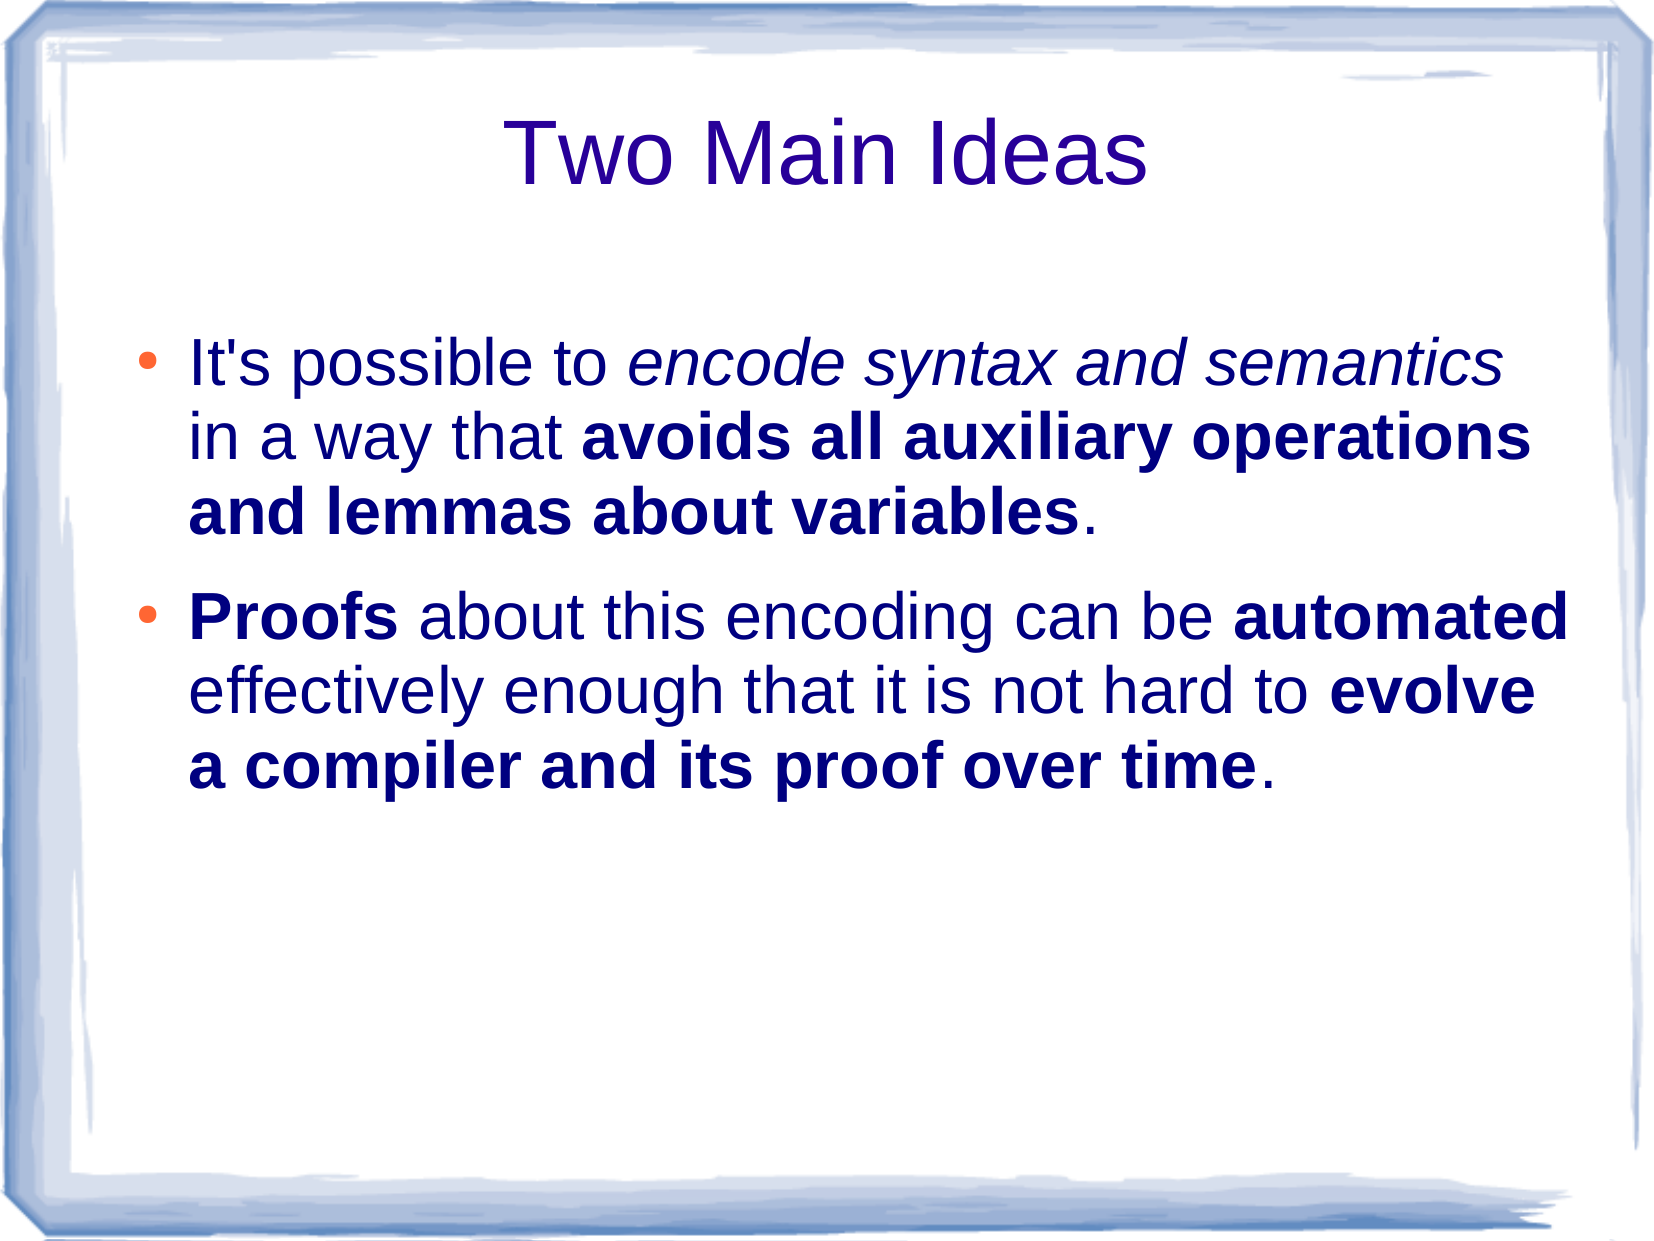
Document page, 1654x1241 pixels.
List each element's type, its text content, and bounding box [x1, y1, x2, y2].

list It's possible to encode syntax and semantics in a way that avoids all auxiliary operations and lemmas about variables. Proofs about this encoding can be automated effectively enough that it is not hard to evolve a compiler and its proof over time. [118, 324, 1571, 1144]
picture [0, 0, 1654, 1241]
title Two Main Ideas [82, 49, 1571, 257]
